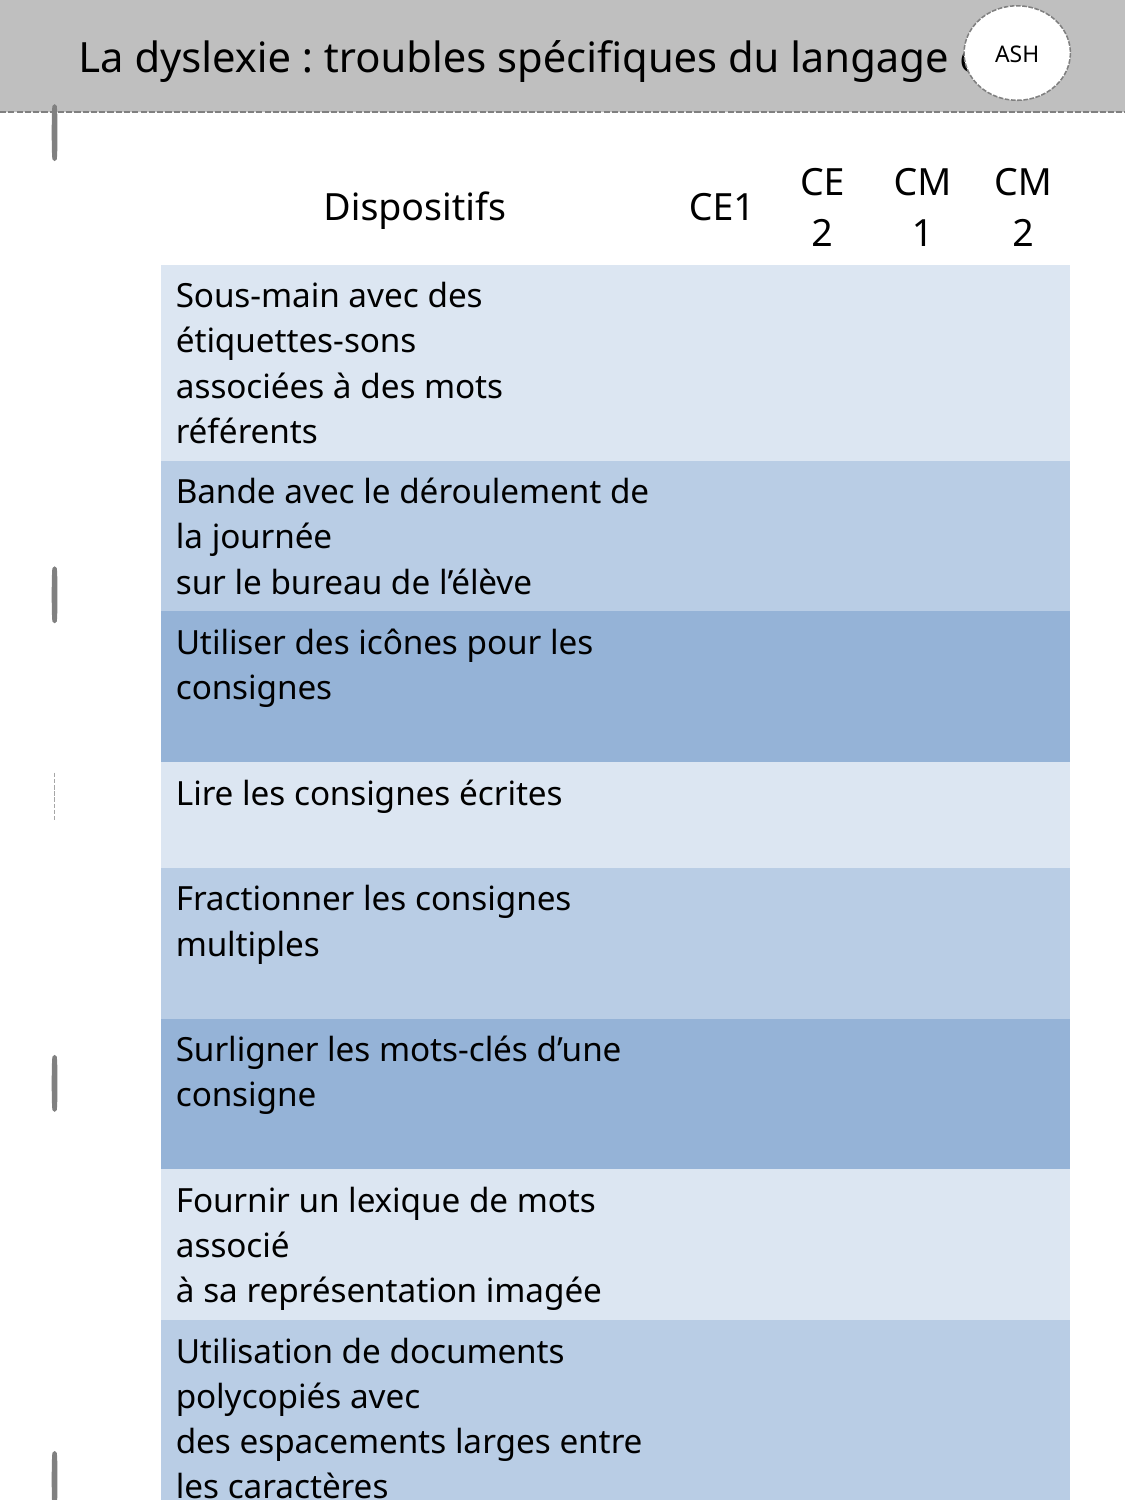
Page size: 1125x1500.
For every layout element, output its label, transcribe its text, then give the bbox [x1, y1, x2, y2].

table_cell Fractionner les consignes multiples [161, 868, 669, 1019]
table_cell [870, 611, 976, 762]
table_cell [669, 868, 775, 1019]
table_cell [775, 1169, 870, 1320]
table_cell [976, 461, 1070, 611]
table_cell [870, 1169, 976, 1320]
table_cell Fournir un lexique de mots associé à sa représentation imagée [161, 1169, 669, 1320]
table_header CM2 [976, 148, 1070, 265]
table_cell [870, 1019, 976, 1169]
table_cell [775, 265, 870, 461]
text_box La dyslexie : troubles spécifiques du langage écrit [0, 0, 1125, 113]
table_cell [870, 265, 976, 461]
table_header CE2 [775, 148, 870, 265]
table_cell [669, 1320, 775, 1500]
table_cell Sous-main avec des étiquettes-sons associées à des mots référents [161, 265, 669, 461]
table_header CM1 [870, 148, 976, 265]
table_cell [775, 762, 870, 868]
table_cell [976, 1320, 1070, 1500]
table_cell [669, 762, 775, 868]
table_cell [976, 265, 1070, 461]
table_cell [870, 868, 976, 1019]
table_cell Bande avec le déroulement de la journée sur le bureau de l’élève [161, 461, 669, 611]
table_header Dispositifs [161, 148, 669, 265]
table_cell [775, 1320, 870, 1500]
table_cell Utiliser des icônes pour les consignes [161, 611, 669, 762]
table_cell [976, 868, 1070, 1019]
table_cell [775, 461, 870, 611]
table_cell Utilisation de documents polycopiés avec des espacements larges entre les caractères [161, 1320, 669, 1500]
table_cell [870, 762, 976, 868]
table_cell Lire les consignes écrites [161, 762, 669, 868]
table_cell [669, 1169, 775, 1320]
table_cell [870, 461, 976, 611]
text_box ASH [964, 5, 1071, 101]
table_cell [976, 1019, 1070, 1169]
table_cell [669, 1019, 775, 1169]
table_cell [976, 611, 1070, 762]
table_cell [976, 1169, 1070, 1320]
table_cell [775, 868, 870, 1019]
table_cell [775, 1019, 870, 1169]
table_cell Surligner les mots-clés d’une consigne [161, 1019, 669, 1169]
table_cell [870, 1320, 976, 1500]
table_header CE1 [669, 148, 775, 265]
table_cell [976, 762, 1070, 868]
table_cell [775, 611, 870, 762]
table_cell [669, 611, 775, 762]
table_cell [669, 461, 775, 611]
table_cell [669, 265, 775, 461]
